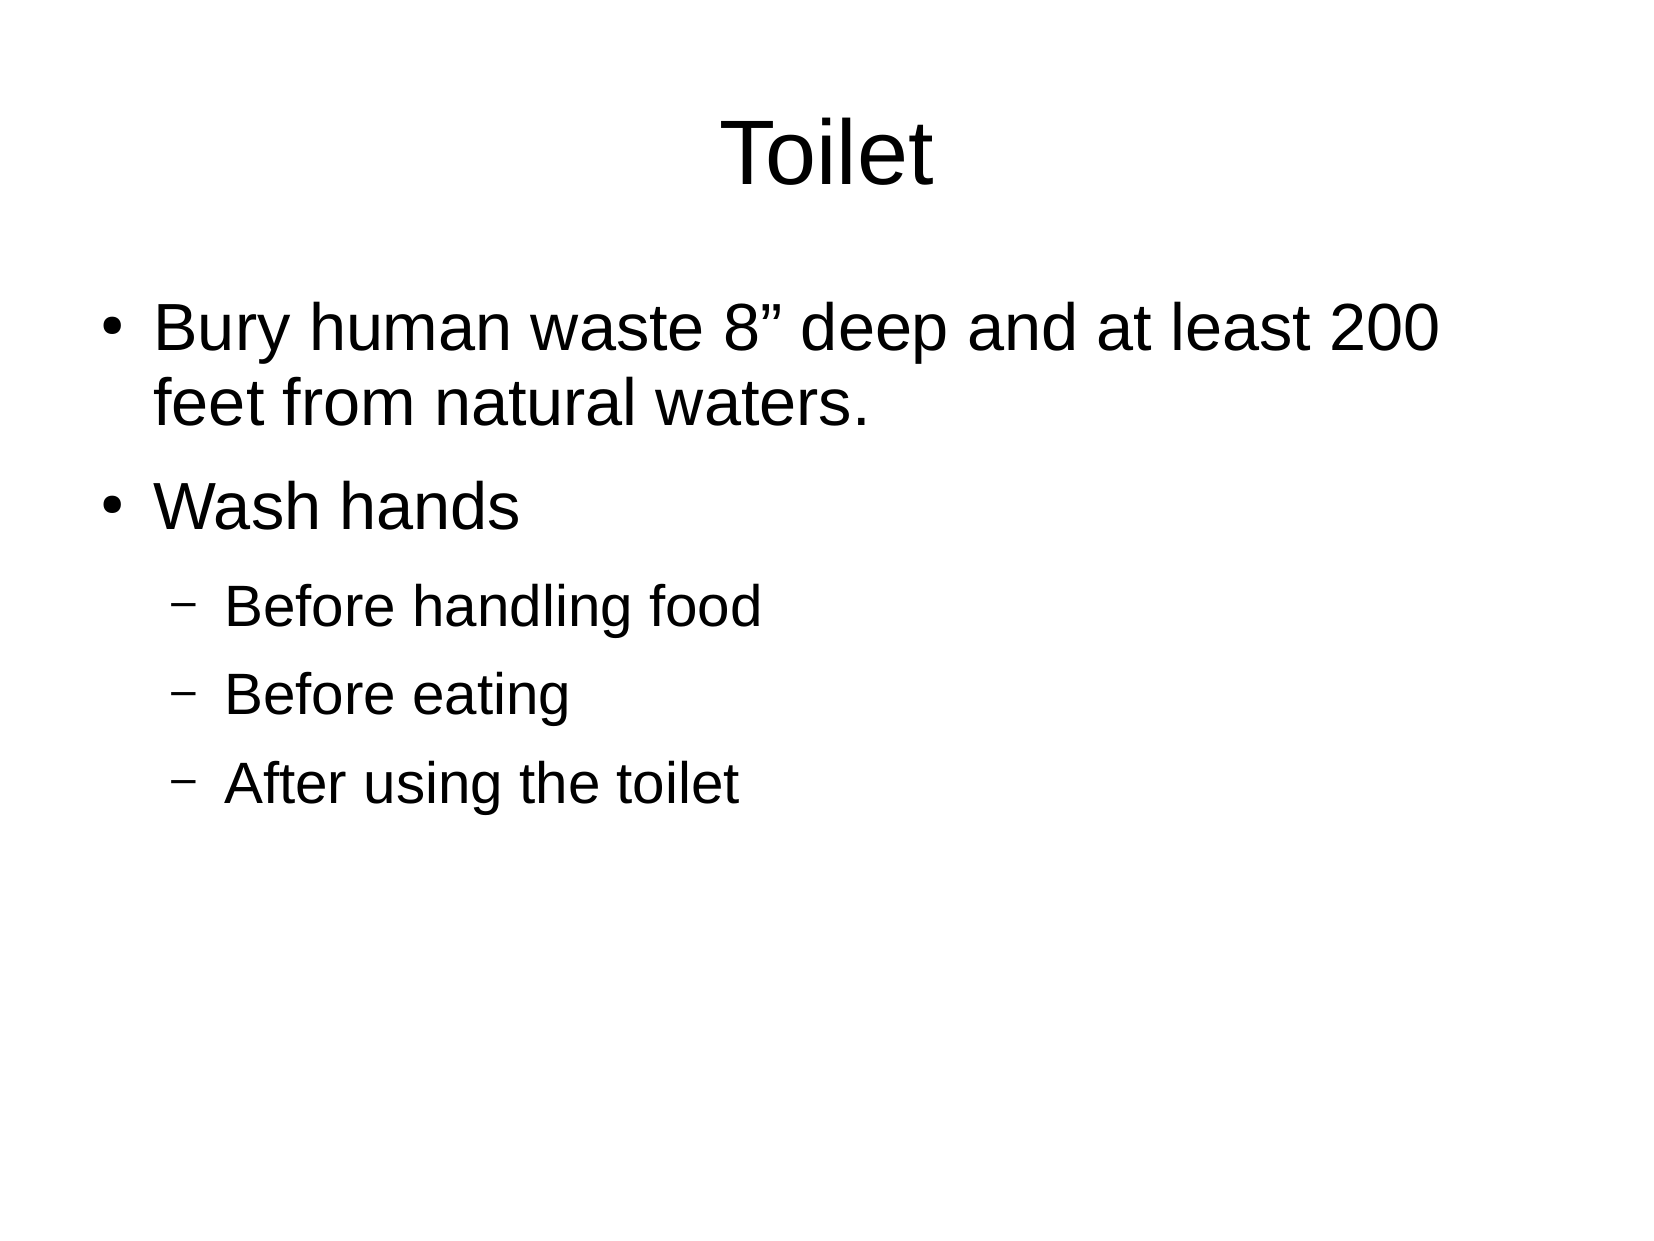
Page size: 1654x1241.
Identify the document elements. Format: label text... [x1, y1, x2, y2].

list Bury human waste 8” deep and at least 200 feet from natural waters. Wash hands Before handling food Before eating After using the toilet [82, 290, 1571, 1010]
title Toilet [82, 49, 1571, 257]
